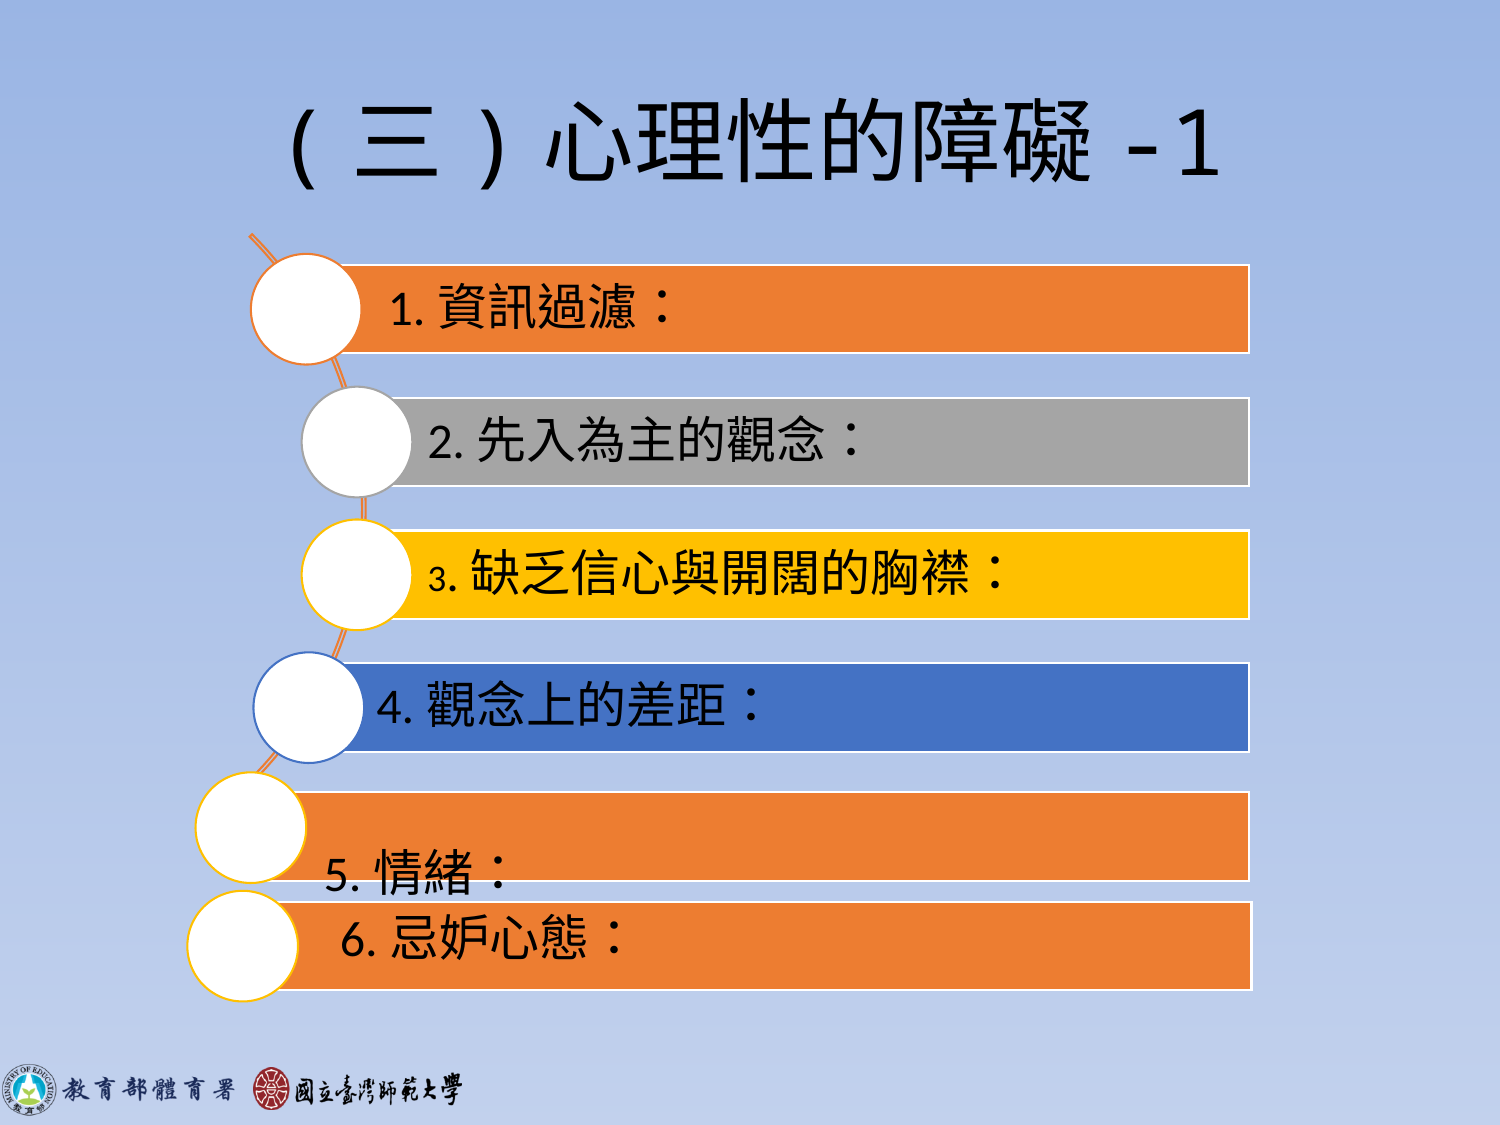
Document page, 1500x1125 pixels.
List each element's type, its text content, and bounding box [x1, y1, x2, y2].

text_box [187, 890, 1251, 1002]
text_box 3.缺乏信心與開闊的胸襟： [391, 530, 1249, 620]
text_box [301, 519, 413, 631]
text_box [250, 253, 362, 365]
text_box [253, 652, 365, 763]
text_box [195, 772, 307, 883]
text_box 5.情緒： [266, 792, 1249, 882]
text_box 2.先入為主的觀念： [391, 397, 1249, 487]
text_box 4.觀念上的差距： [343, 663, 1249, 752]
text_box 1.資訊過濾： [340, 264, 1249, 354]
title (三)心理性的障礙-1 [75, 45, 1426, 233]
text_box [301, 386, 413, 498]
text_box 6.忌妒心態： [269, 896, 1208, 985]
